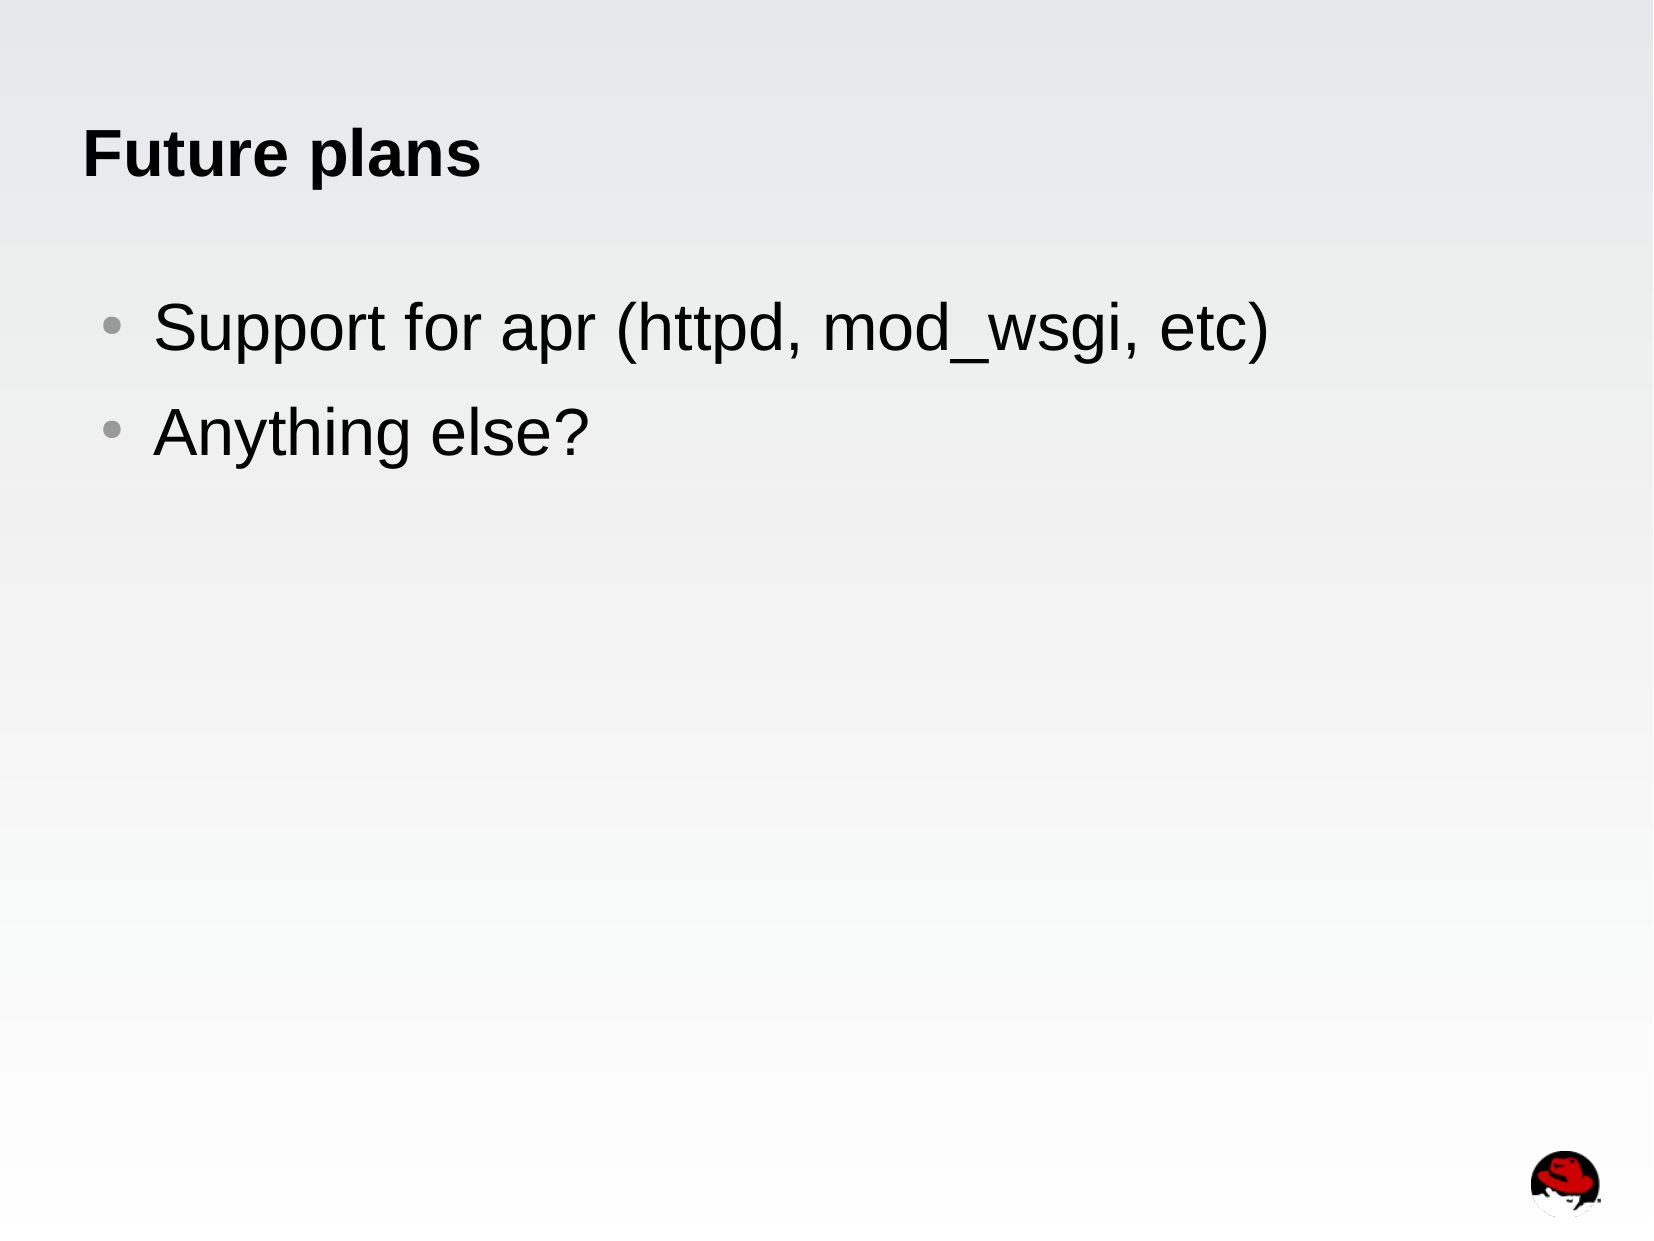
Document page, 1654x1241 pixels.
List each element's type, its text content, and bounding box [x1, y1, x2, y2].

title Future plans [82, 56, 1571, 250]
picture [0, 0, 1654, 1241]
list Support for apr (httpd, mod_wsgi, etc) Anything else? [82, 290, 1571, 1095]
